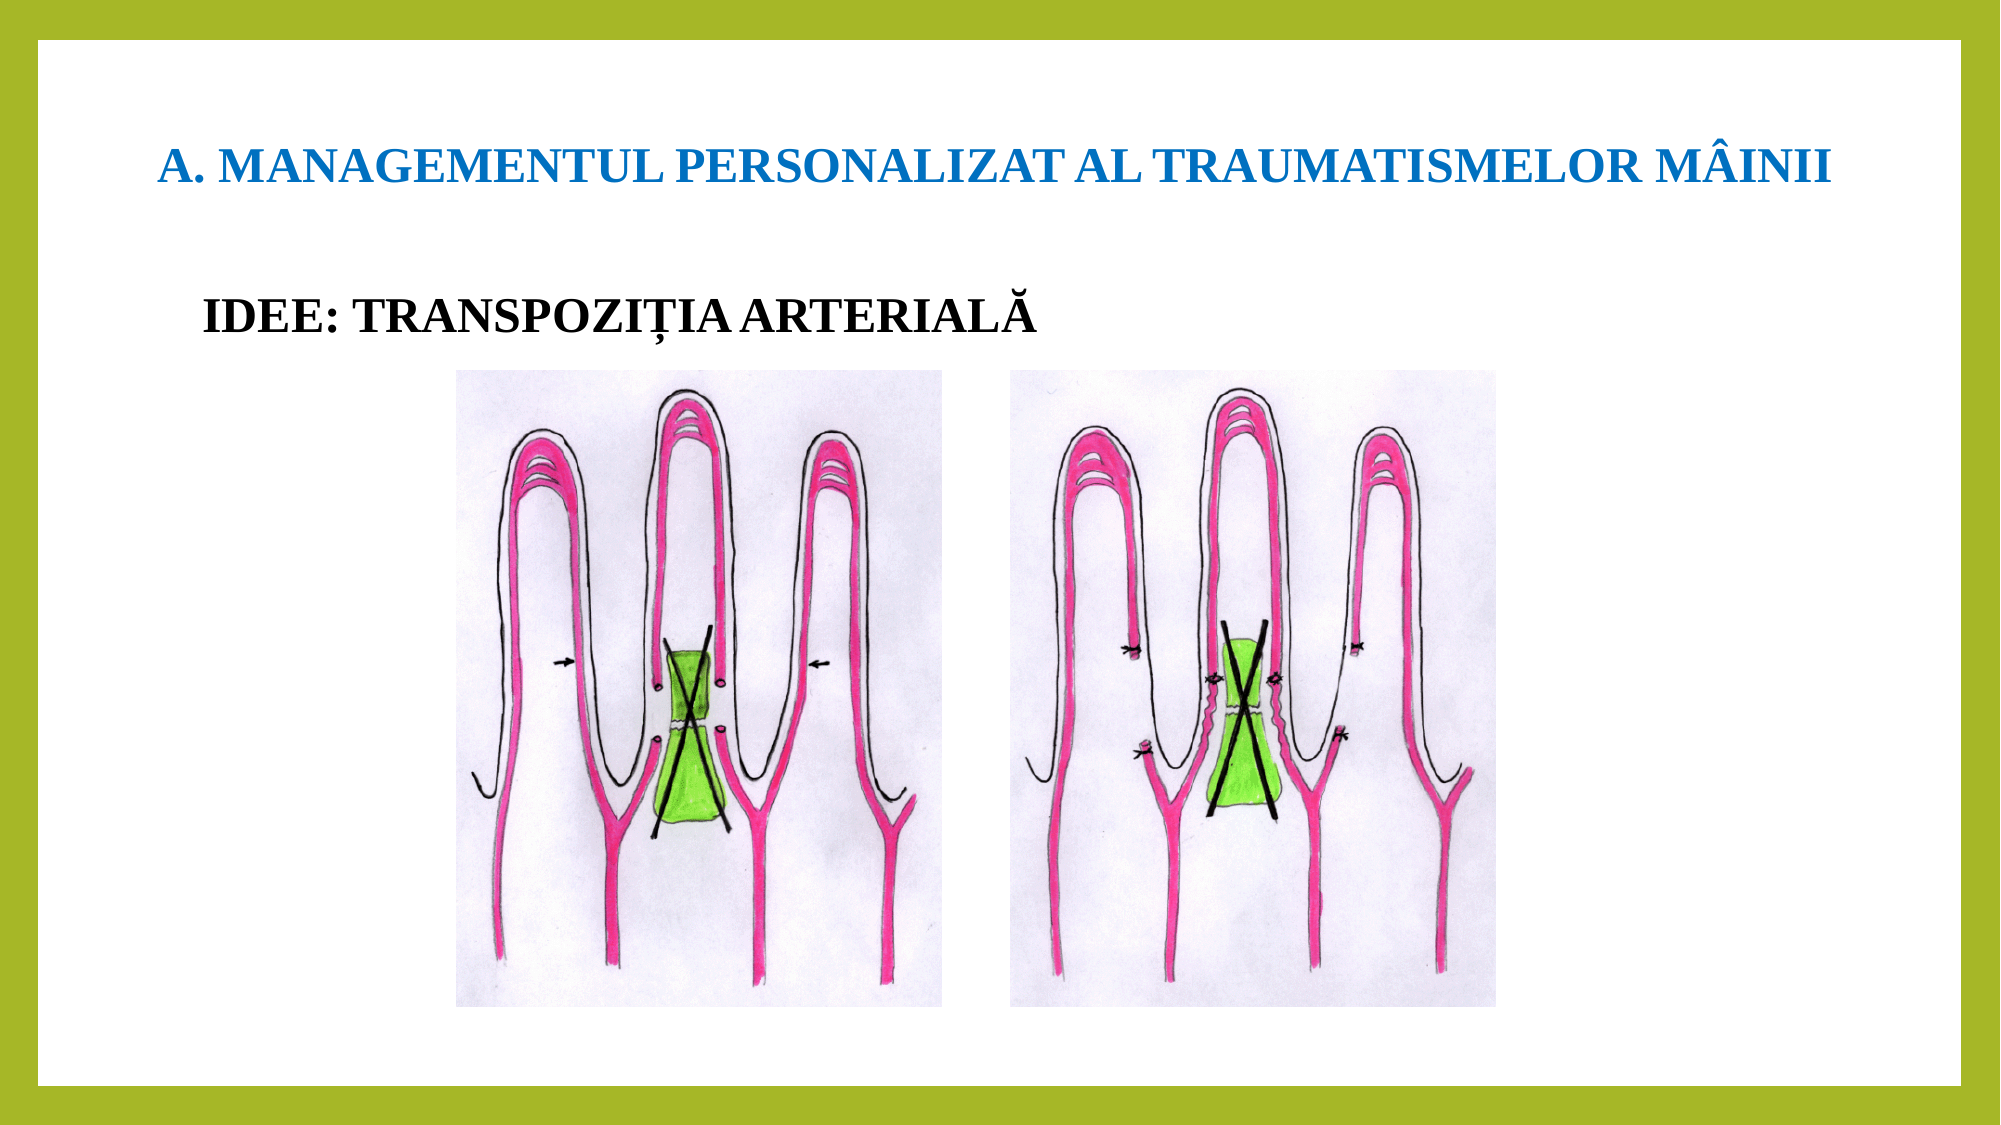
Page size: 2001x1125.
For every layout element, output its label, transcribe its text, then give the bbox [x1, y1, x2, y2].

list IDEE: TRANSPOZIȚIA ARTERIALĂ [187, 244, 1808, 1059]
picture [1010, 370, 1496, 1007]
picture [456, 370, 942, 1007]
title A. MANAGEMENTUL PERSONALIZAT AL TRAUMATISMELOR MÂINII [142, 99, 1863, 323]
